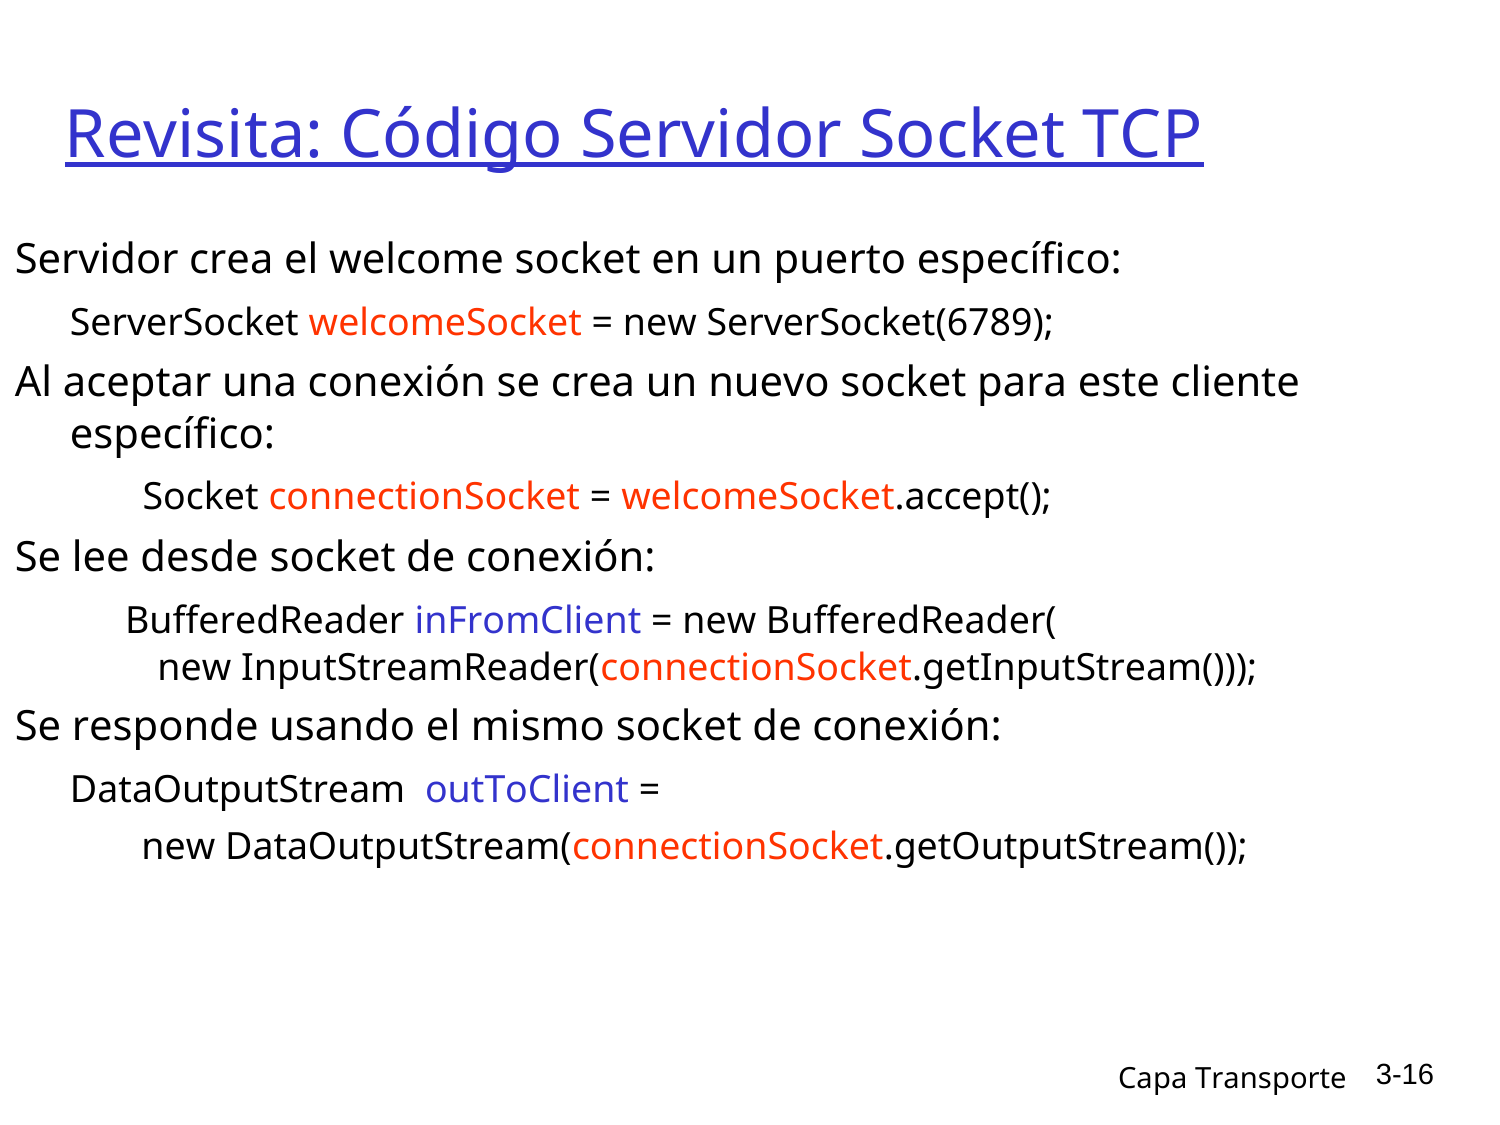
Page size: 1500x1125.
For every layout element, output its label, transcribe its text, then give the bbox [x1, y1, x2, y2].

title Revisita: Código Servidor Socket TCP [50, 37, 1450, 224]
list Servidor crea el welcome socket en un puerto específico: ServerSocket welcomeSocket = new ServerSocket(6789); Al aceptar una conexión se crea un nuevo socket para este cliente específico: Socket connectionSocket = welcomeSocket.accept(); Se lee desde socket de conexión: BufferedReader inFromClient = new BufferedReader( new InputStreamReader(connectionSocket.getInputStream())); Se responde usando el mismo socket de conexión: DataOutputStream outToClient = new DataOutputStream(connectionSocket.getOutputStream()); [0, 224, 1500, 1051]
